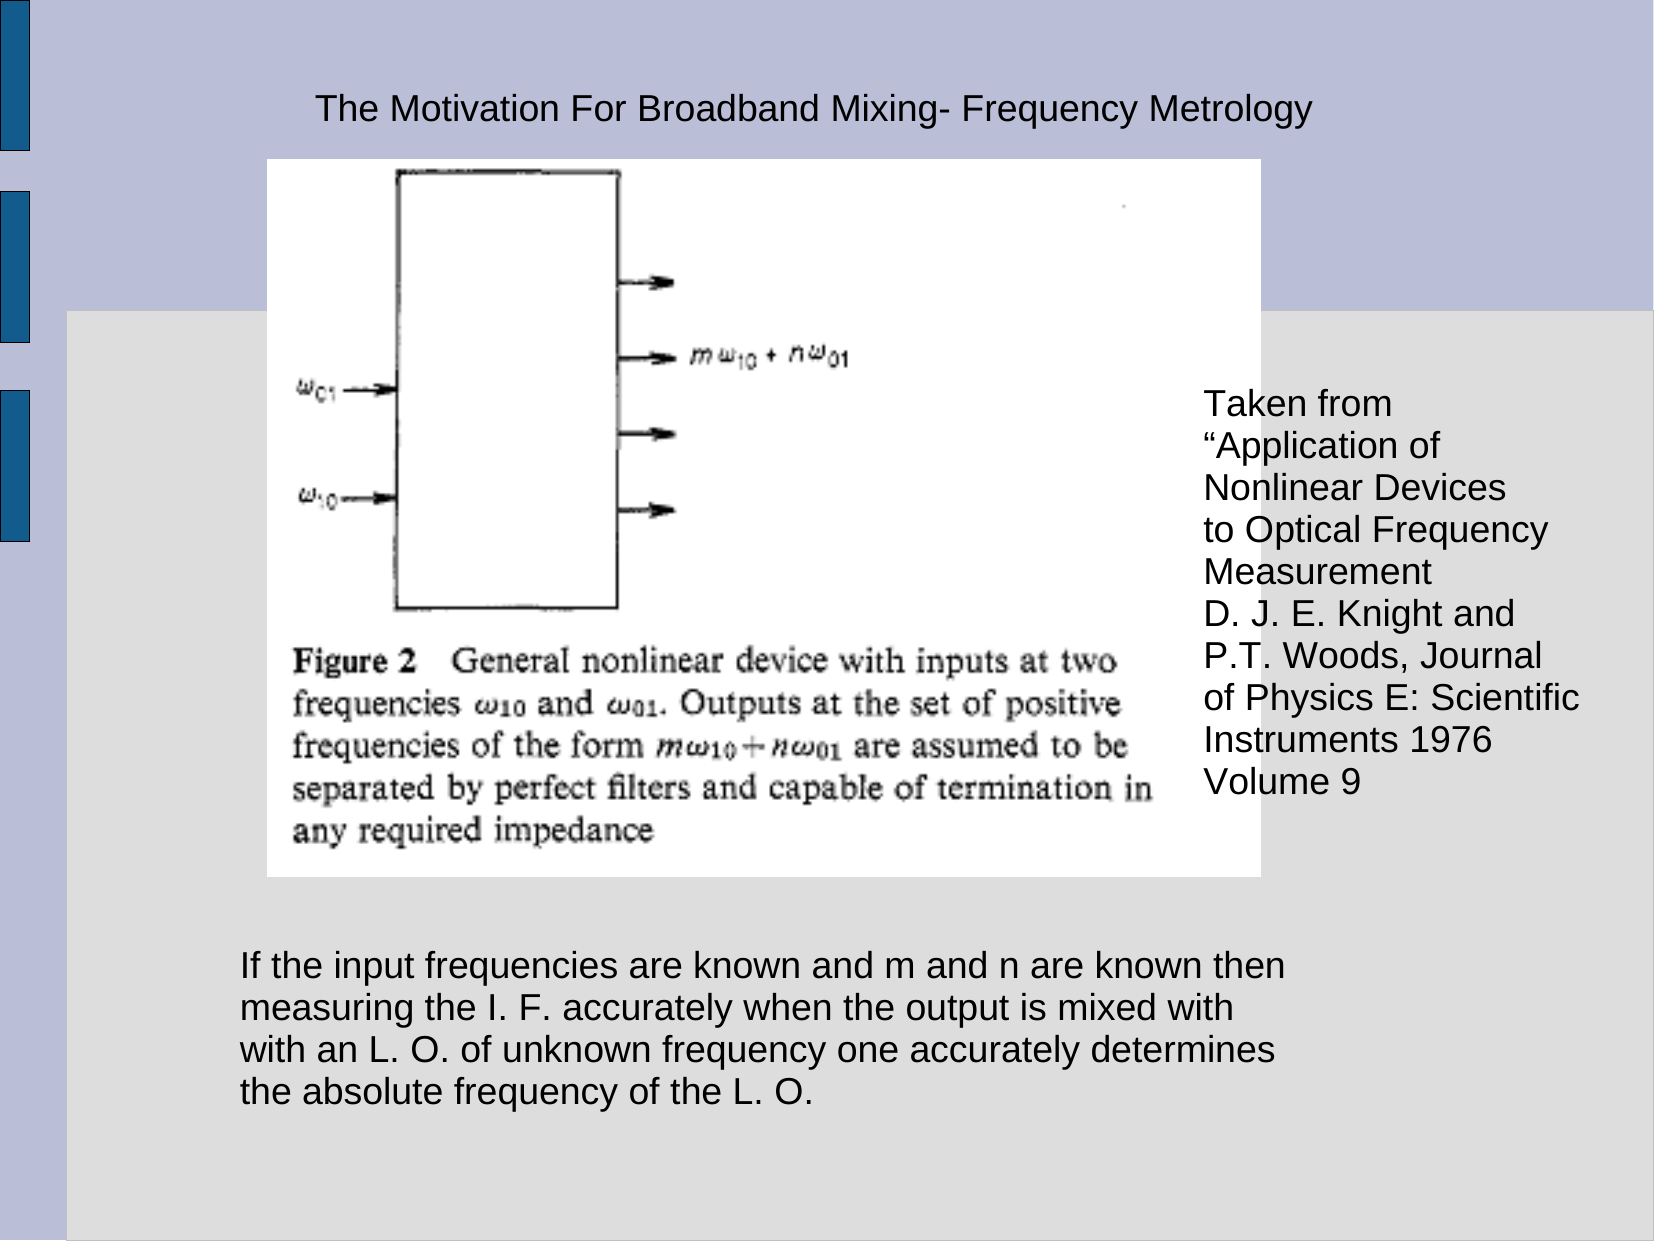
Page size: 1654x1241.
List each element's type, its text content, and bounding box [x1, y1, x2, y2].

text_box The Motivation For Broadband Mixing- Frequency Metrology [300, 79, 1328, 137]
text_box Taken from “Application of Nonlinear Devices to Optical Frequency Measurement D. J. E. Knight and P.T. Woods, Journal of Physics E: Scientific Instruments 1976 Volume 9 [1188, 375, 1595, 853]
picture [267, 159, 1261, 877]
text_box If the input frequencies are known and m and n are known then measuring the I. F. accurately when the output is mixed with with an L. O. of unknown frequency one accurately determines the absolute frequency of the L. O. [225, 937, 1311, 1121]
